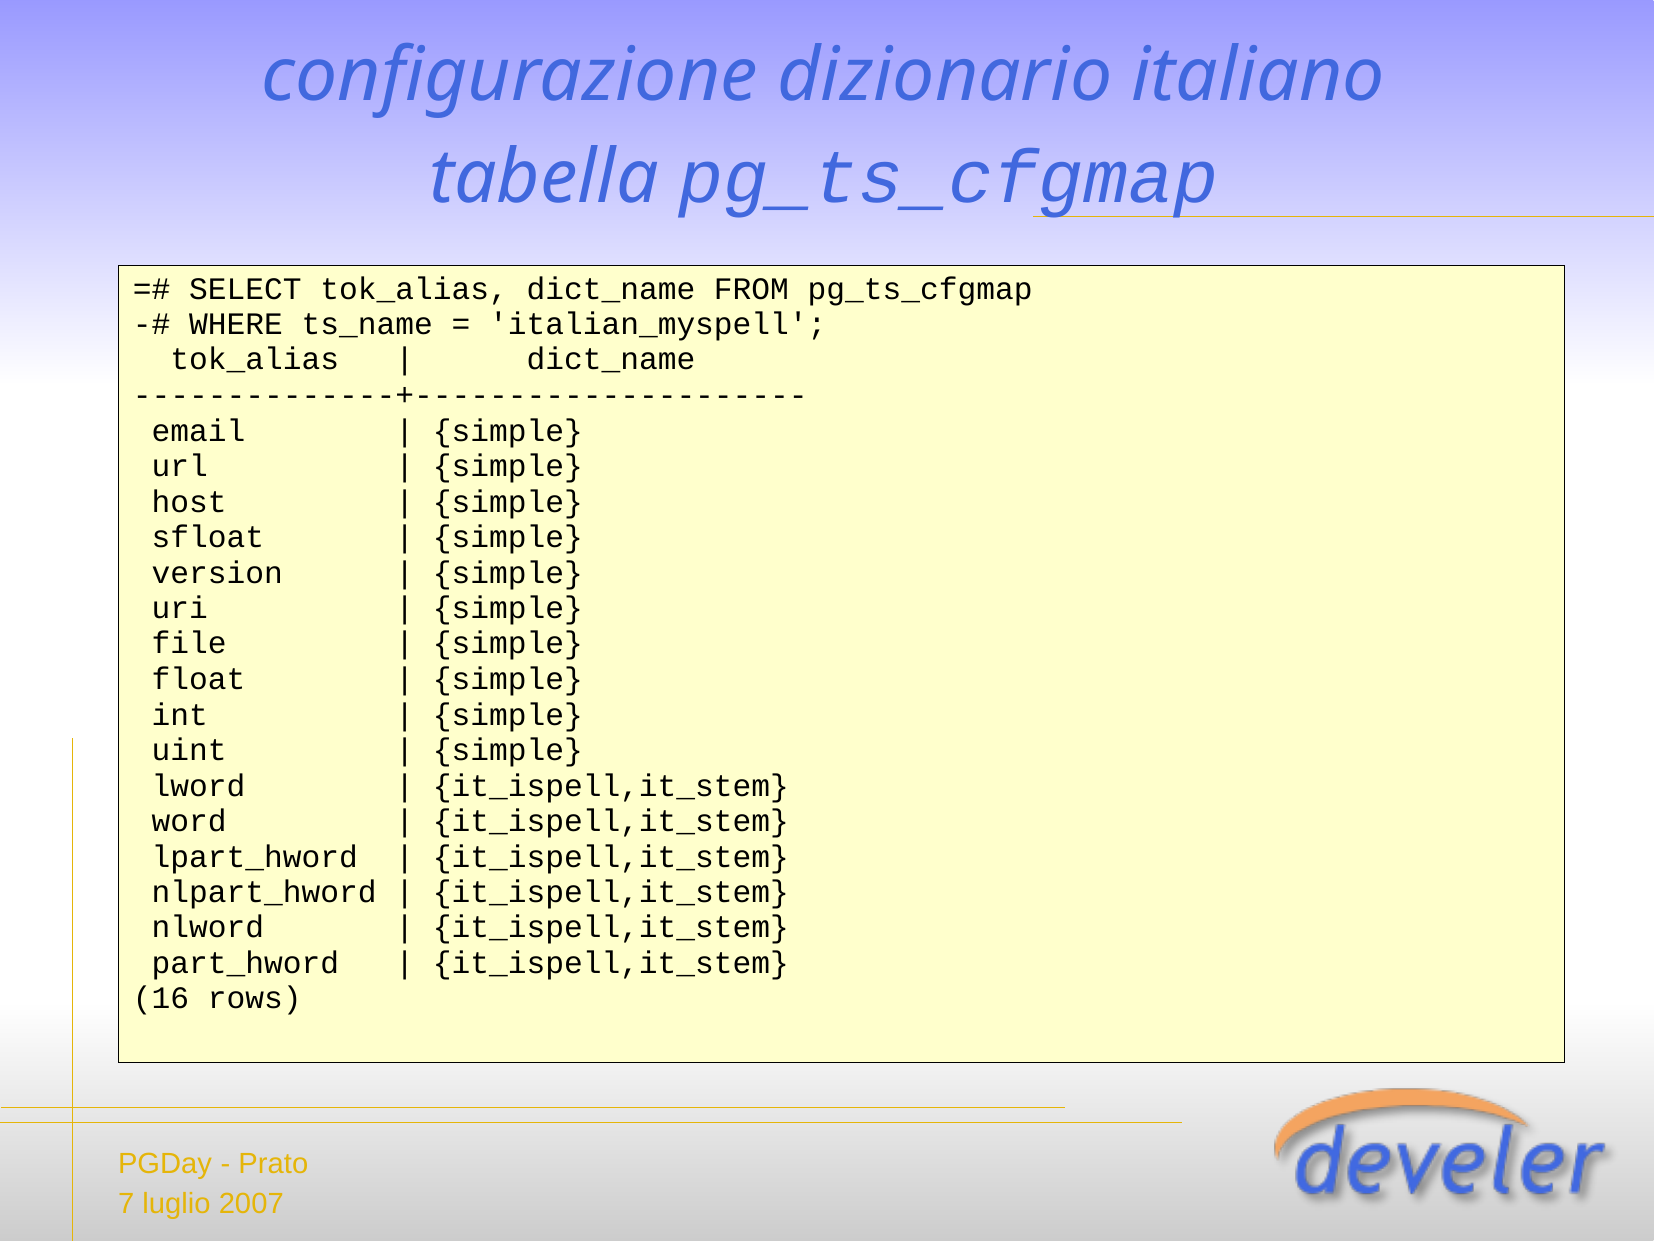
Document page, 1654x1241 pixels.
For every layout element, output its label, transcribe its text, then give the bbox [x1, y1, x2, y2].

picture [1269, 1083, 1622, 1211]
text_box =# SELECT tok_alias, dict_name FROM pg_ts_cfgmap -# WHERE ts_name = 'italian_myspell'; tok_alias | dict_name --------------+--------------------- email | {simple} url | {simple} host | {simple} sfloat | {simple} version | {simple} uri | {simple} file | {simple} float | {simple} int | {simple} uint | {simple} lword | {it_ispell,it_stem} word | {it_ispell,it_stem} lpart_hword | {it_ispell,it_stem} nlpart_hword | {it_ispell,it_stem} nlword | {it_ispell,it_stem} part_hword | {it_ispell,it_stem} (16 rows) [118, 265, 1565, 1063]
title configurazione dizionario italiano tabella pg_ts_cfgmap [82, 29, 1565, 217]
